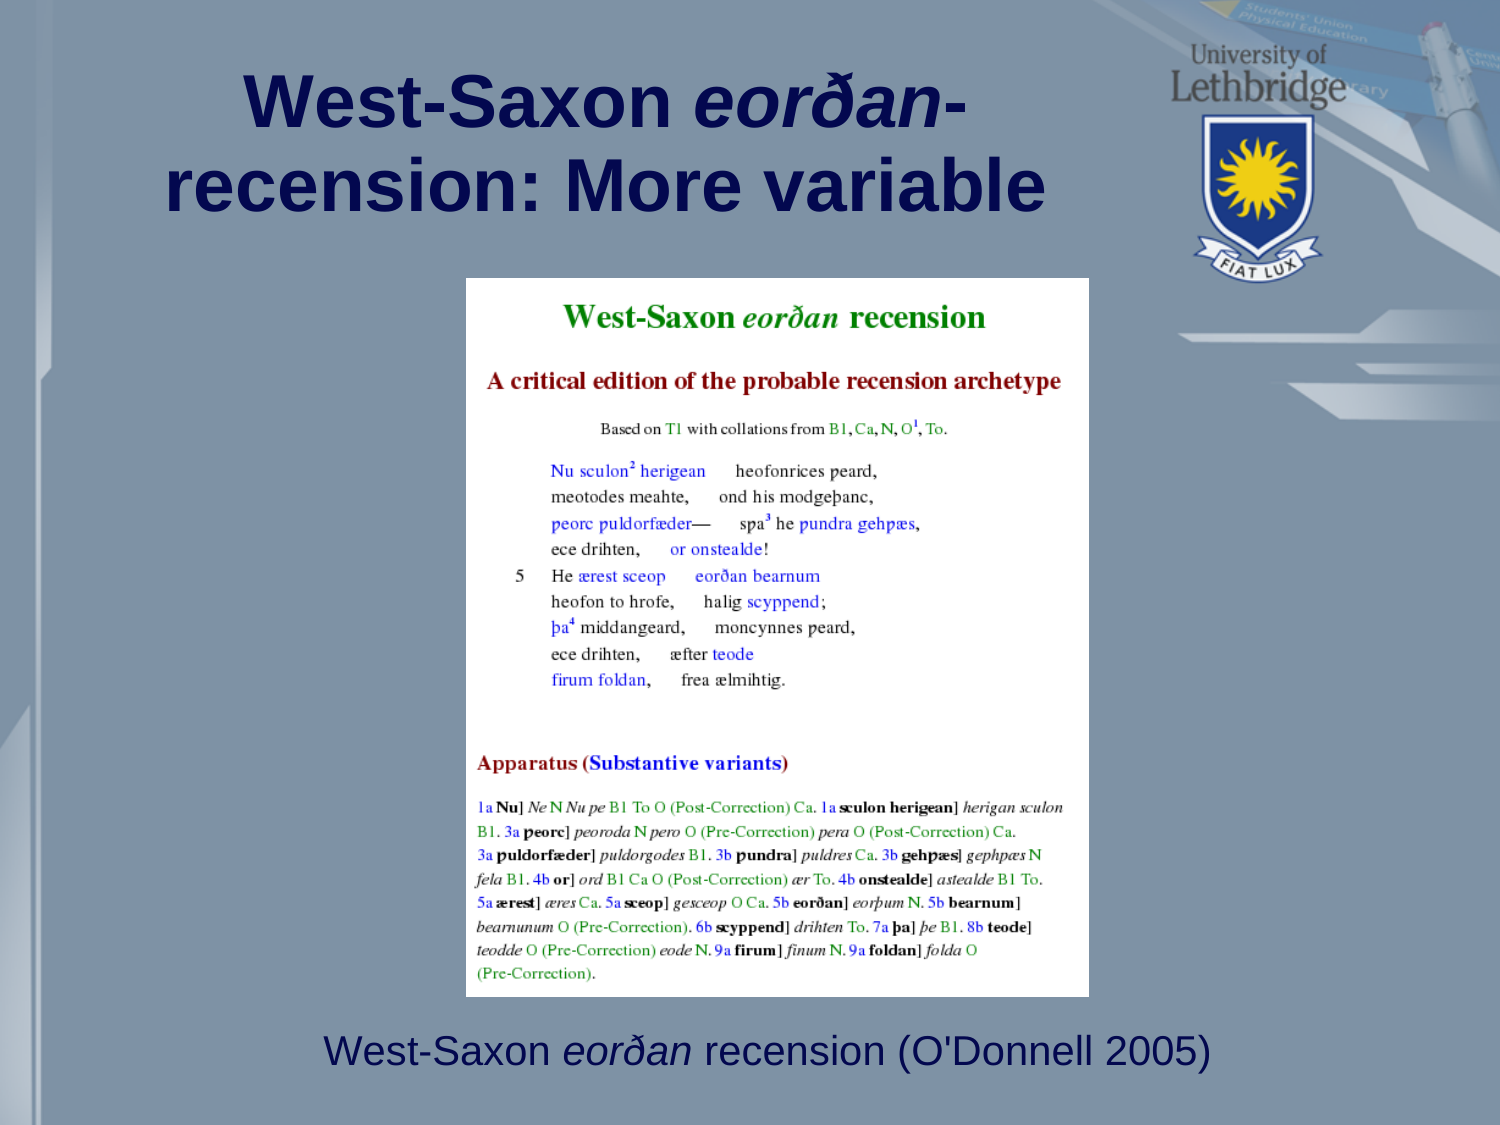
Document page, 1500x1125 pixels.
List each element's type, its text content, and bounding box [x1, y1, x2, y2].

list West-Saxon eorðan recension (O'Donnell 2005) [118, 1027, 1418, 1114]
title West-Saxon eorðan-recension: More variable [75, 46, 1138, 241]
picture [0, 0, 1500, 1125]
